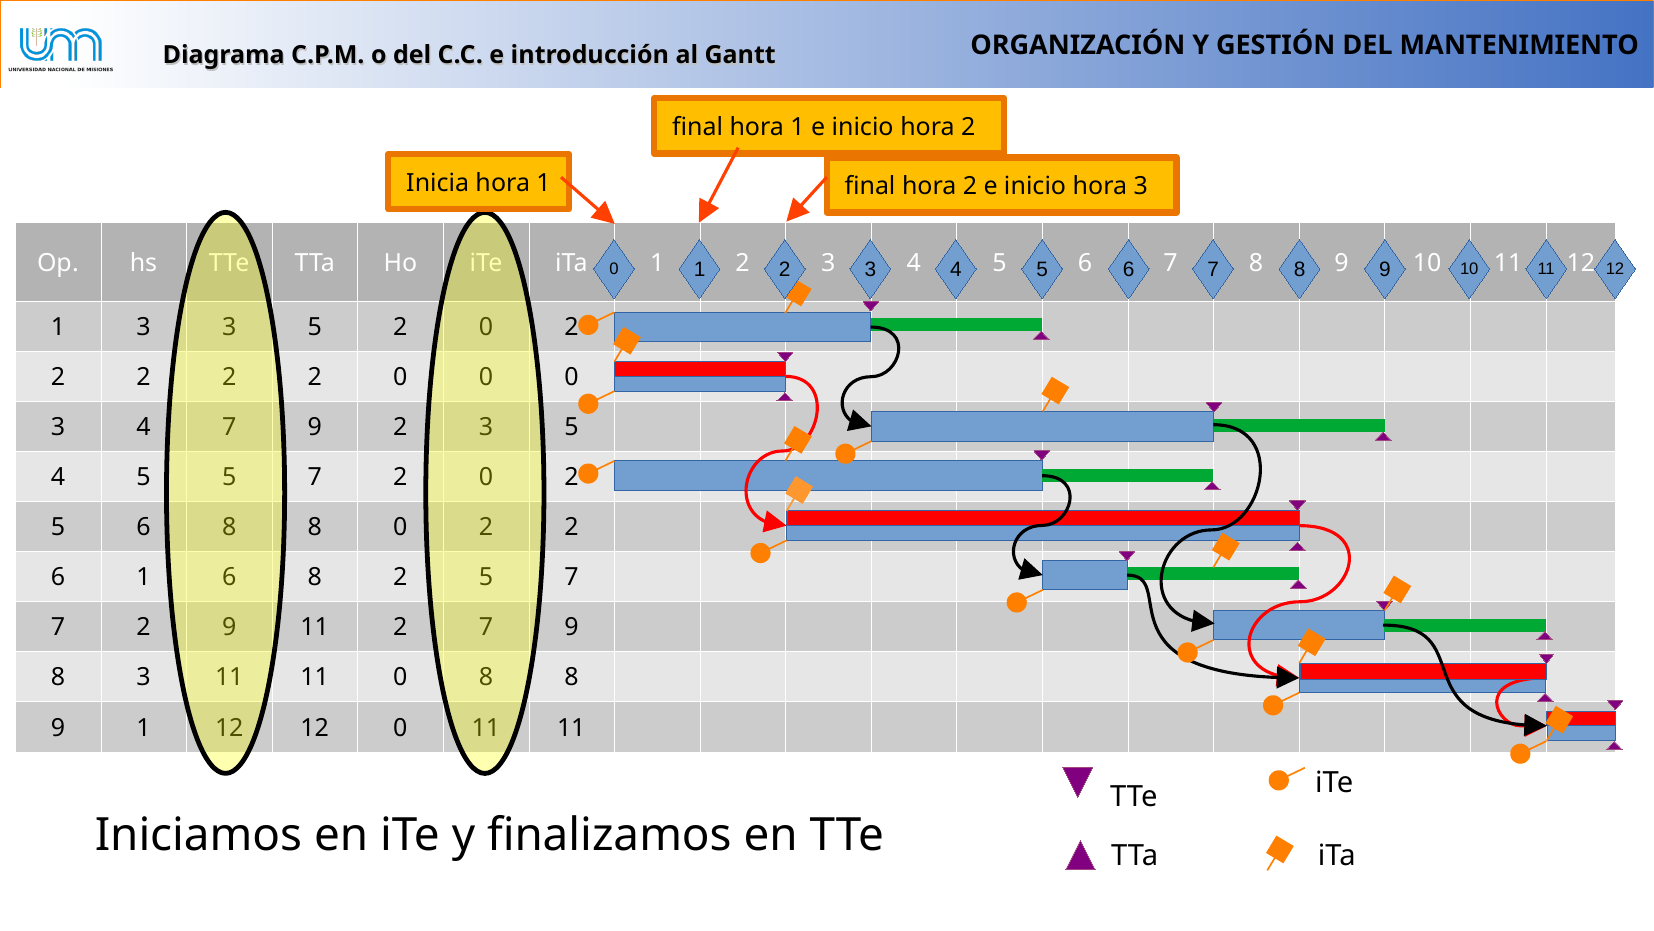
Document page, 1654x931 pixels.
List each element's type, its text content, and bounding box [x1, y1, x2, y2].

table_cell [1471, 402, 1546, 451]
table_cell [748, 491, 785, 501]
table_cell [957, 452, 1040, 460]
table_cell [1214, 652, 1268, 675]
table_cell [1300, 352, 1384, 401]
text_box ORGANIZACIÓN Y GESTIÓN DEL MANTENIMIENTO [0, 0, 1654, 88]
table_cell [1214, 502, 1249, 510]
table_cell 2 [358, 402, 428, 451]
table_cell 6 [102, 502, 167, 551]
text_box [748, 450, 1221, 491]
text_box TTa [1096, 826, 1182, 883]
table_cell [1016, 541, 1042, 551]
table_header 1 [615, 223, 700, 301]
table_cell [872, 552, 956, 601]
table_cell [615, 491, 700, 501]
table_cell 8 [530, 652, 614, 701]
table_cell [701, 352, 784, 361]
table_cell 8 [525, 685, 529, 701]
table_cell [701, 602, 785, 651]
text_box [614, 460, 756, 491]
table_cell [872, 402, 956, 411]
table_cell [1198, 642, 1213, 651]
table_cell 0 [598, 393, 614, 401]
table_cell [701, 702, 785, 752]
table_cell [701, 342, 785, 351]
text_box 4 [935, 239, 977, 299]
table_cell [615, 652, 700, 701]
table_cell [1547, 741, 1615, 752]
table_cell [786, 602, 871, 651]
text_box [1185, 500, 1306, 541]
table_cell [957, 331, 1042, 351]
table_cell [1424, 632, 1470, 651]
table_cell [1129, 702, 1213, 752]
table_cell 1 [102, 702, 186, 752]
table_cell 3 [102, 652, 185, 701]
table_cell [615, 502, 700, 551]
text_box Inicia hora 1 [388, 154, 562, 204]
text_box Diagrama C.P.M. o del C.C. e introducción al Gantt [147, 29, 827, 89]
table_cell [1385, 602, 1470, 619]
table_cell [1129, 652, 1213, 701]
table_header Op. [16, 223, 101, 301]
table_cell [1286, 695, 1299, 701]
text_box 6 [1108, 239, 1150, 299]
table_cell [1043, 602, 1128, 651]
table_cell [1251, 640, 1299, 651]
table_cell 2 [358, 302, 441, 351]
table_cell [1458, 693, 1470, 701]
table_cell [1471, 502, 1546, 551]
table_cell [1300, 552, 1347, 600]
text_box final hora 2 e inicio hora 3 [826, 157, 1177, 207]
table_cell [805, 491, 871, 501]
table_cell [1253, 652, 1299, 677]
table_cell [957, 442, 1042, 451]
table_cell [1300, 432, 1384, 451]
table_cell [957, 602, 1042, 651]
table_cell [856, 443, 871, 451]
table_cell [701, 302, 785, 312]
table_cell [1129, 352, 1213, 401]
table_cell 0 [537, 352, 614, 401]
table_cell [615, 392, 700, 401]
table_cell [1043, 652, 1128, 701]
table_header hs [102, 223, 186, 301]
table_cell [615, 452, 700, 460]
table_cell [1043, 352, 1128, 401]
table_cell [1045, 402, 1128, 411]
table_header 9 [1300, 223, 1384, 301]
text_box [1299, 663, 1452, 693]
text_box [1163, 567, 1307, 589]
text_box 10 [1448, 239, 1490, 299]
table_cell [872, 602, 956, 651]
table_cell [957, 402, 1042, 411]
table_cell 5 [102, 452, 167, 501]
table_cell [1499, 702, 1546, 724]
table_cell [1043, 442, 1128, 451]
table_cell [1319, 552, 1384, 601]
table_cell [872, 302, 956, 318]
table_cell [786, 342, 871, 351]
table_cell [872, 502, 956, 510]
table_cell [1547, 352, 1615, 401]
text_box [863, 301, 879, 311]
table_cell [1471, 452, 1546, 501]
text_box Iniciamos en iTe y finalizamos en TTe [79, 797, 975, 906]
table_cell [1163, 580, 1213, 601]
table_cell 8 [284, 502, 357, 551]
table_cell 1 [102, 552, 170, 601]
table_cell 0 [358, 502, 427, 551]
table_cell [1471, 302, 1546, 351]
table_cell [1385, 352, 1470, 401]
table_cell 2 [102, 352, 174, 401]
table_cell 2 [358, 452, 426, 501]
table_cell [1236, 541, 1299, 551]
table_cell [615, 602, 700, 651]
table_cell [854, 452, 871, 460]
table_cell [617, 352, 700, 361]
table_cell [1214, 580, 1299, 601]
table_cell [1214, 352, 1299, 401]
table_cell [957, 302, 1042, 318]
table_cell 5 [16, 502, 101, 551]
table_cell 5 [273, 302, 357, 351]
table_cell [701, 552, 785, 601]
table_cell [872, 491, 956, 501]
table_header 8 [1214, 223, 1299, 301]
table_cell [1385, 402, 1470, 451]
text_box [614, 312, 1050, 342]
table_cell [1043, 502, 1067, 510]
table_cell [1547, 302, 1615, 351]
table_cell 12 [187, 710, 202, 752]
table_cell 2 [543, 502, 614, 551]
table_cell [1385, 452, 1470, 501]
table_cell [750, 502, 785, 523]
table_cell 3 [102, 302, 182, 351]
table_cell [1043, 452, 1128, 469]
table_cell [872, 452, 956, 460]
table_cell 3 [16, 402, 101, 451]
table_cell 11 [530, 702, 614, 752]
table_cell [1214, 640, 1248, 651]
table_header 6 [1043, 223, 1128, 301]
table_cell [1129, 541, 1177, 551]
table_cell [845, 379, 871, 401]
text_box [871, 402, 1392, 442]
table_cell [701, 452, 766, 460]
text_box [1547, 725, 1552, 736]
table_cell [786, 552, 871, 601]
text_box 9 [1364, 239, 1406, 299]
table_cell [872, 541, 956, 551]
table_cell [872, 442, 956, 451]
table_header TTa [273, 223, 357, 301]
text_box [1062, 767, 1093, 798]
text_box [1065, 840, 1096, 870]
table_header 4 [872, 223, 956, 301]
table_cell [1385, 652, 1439, 663]
text_box [1213, 610, 1265, 640]
table_cell [957, 352, 1042, 401]
text_box TTe [1095, 767, 1182, 824]
table_cell 11 [444, 702, 461, 752]
text_box 8 [1279, 239, 1320, 299]
table_cell [1214, 432, 1255, 451]
table_cell 6 [16, 552, 101, 601]
table_cell [1530, 743, 1546, 752]
table_cell 12 [249, 702, 272, 752]
table_cell [1385, 632, 1434, 651]
table_cell [615, 402, 700, 451]
table_cell [771, 543, 785, 551]
table_cell [1214, 402, 1299, 419]
text_box iTe [1300, 754, 1375, 810]
table_cell [1471, 713, 1546, 752]
table_cell [872, 352, 896, 374]
table_cell [1214, 452, 1258, 501]
table_cell [701, 502, 785, 551]
table_cell 4 [16, 452, 101, 501]
text_box 3 [849, 239, 891, 299]
table_cell 11 [509, 702, 529, 752]
table_cell 1 [16, 302, 101, 351]
text_box 7 [1192, 239, 1234, 299]
table_cell [1043, 552, 1125, 560]
table_cell [1301, 652, 1384, 663]
text_box [614, 352, 793, 401]
table_cell 2 [102, 602, 176, 651]
table_cell 0 [358, 352, 433, 401]
table_header 5 [957, 223, 1042, 301]
table_cell [701, 392, 784, 401]
table_cell [701, 652, 785, 701]
table_header 12 [1547, 223, 1615, 301]
table_cell [1300, 602, 1383, 610]
table_cell [1129, 580, 1147, 601]
table_cell [1547, 552, 1615, 601]
picture [0, 12, 121, 88]
table_cell 8 [281, 552, 357, 601]
table_header TTe [187, 223, 208, 276]
table_cell [957, 552, 1042, 601]
table_cell [1043, 541, 1128, 551]
table_cell [786, 652, 871, 701]
table_cell [1214, 552, 1219, 562]
table_cell [1300, 452, 1384, 501]
text_box final hora 1 e inicio hora 2 [654, 98, 1004, 148]
table_header iTa [530, 223, 614, 301]
table_cell [615, 552, 700, 601]
text_box [425, 212, 544, 774]
table_cell 7 [16, 602, 101, 651]
table_cell 2 [530, 302, 614, 351]
text_box 0 [593, 239, 635, 299]
table_cell [1385, 702, 1470, 752]
table_cell [1547, 602, 1615, 651]
table_cell [1275, 604, 1299, 610]
table_cell [1255, 452, 1299, 501]
table_cell [1129, 452, 1213, 469]
table_cell 11 [266, 673, 272, 701]
table_cell [786, 702, 871, 752]
text_box [786, 510, 1064, 541]
table_cell [1385, 693, 1457, 701]
table_cell [1027, 592, 1042, 601]
table_cell [1214, 302, 1299, 351]
table_cell [1129, 302, 1213, 351]
text_box 5 [1021, 239, 1063, 299]
table_cell [1069, 502, 1128, 510]
table_cell [872, 652, 956, 701]
table_cell [1385, 502, 1470, 551]
table_cell [1174, 541, 1213, 551]
table_cell [1216, 552, 1299, 567]
table_cell [804, 402, 871, 451]
table_cell 0 [358, 702, 443, 752]
table_cell 12 [273, 702, 357, 752]
table_header 11 [1471, 223, 1546, 301]
table_cell 9 [534, 602, 614, 651]
table_header 2 [701, 223, 785, 301]
table_cell [1547, 652, 1615, 701]
table_cell [1440, 652, 1470, 663]
table_header 3 [786, 223, 871, 301]
text_box iTa [1303, 826, 1377, 883]
text_box 1 [679, 239, 720, 299]
text_box [1444, 654, 1554, 702]
table_cell [1166, 552, 1213, 567]
table_cell [1129, 552, 1167, 567]
table_cell [615, 302, 700, 312]
text_box [1042, 551, 1161, 590]
table_cell [1385, 302, 1470, 351]
table_cell [957, 541, 1013, 551]
table_cell [1300, 702, 1384, 752]
table_cell [957, 652, 1042, 701]
table_cell [1300, 528, 1346, 551]
table_cell [1195, 652, 1213, 666]
table_cell [634, 342, 700, 351]
table_cell 11 [275, 602, 357, 651]
table_cell [1319, 640, 1384, 651]
text_box [1252, 601, 1553, 640]
table_cell [701, 491, 745, 501]
table_cell [1247, 432, 1299, 451]
table_cell [957, 702, 1042, 752]
table_cell [1145, 580, 1163, 601]
table_cell [615, 702, 700, 752]
table_cell [1547, 452, 1615, 501]
table_cell 2 [358, 602, 435, 651]
table_cell [1385, 552, 1470, 601]
table_cell [786, 402, 815, 438]
text_box [1289, 542, 1306, 551]
table_cell [1300, 693, 1384, 701]
text_box [1549, 711, 1623, 750]
table_cell [701, 402, 785, 451]
table_cell 7 [540, 552, 614, 601]
table_cell [1471, 632, 1546, 651]
table_cell [872, 331, 897, 351]
table_cell [1067, 482, 1128, 501]
table_cell [1129, 482, 1213, 501]
table_cell 9 [282, 402, 357, 451]
table_cell [1129, 402, 1212, 411]
table_cell 2 [544, 452, 614, 501]
text_box [1546, 711, 1552, 720]
table_cell [1043, 302, 1128, 351]
table_cell 0 [358, 652, 443, 701]
table_header iTe [502, 223, 529, 301]
table_cell [1129, 502, 1213, 510]
table_cell [788, 302, 871, 312]
table_cell 2 [277, 352, 357, 401]
table_cell [1170, 602, 1213, 621]
table_cell [788, 452, 836, 460]
table_cell [786, 379, 814, 401]
table_cell 7 [285, 452, 357, 501]
table_cell 2 [358, 552, 430, 601]
table_cell [844, 402, 871, 424]
table_cell [764, 453, 785, 460]
table_header TTe [243, 223, 272, 301]
table_cell [786, 352, 871, 401]
table_cell [893, 331, 956, 351]
table_cell [786, 541, 871, 551]
table_header 10 [1385, 223, 1470, 301]
text_box 11 [1525, 239, 1567, 299]
table_cell [789, 502, 871, 510]
table_header Ho [358, 223, 443, 301]
table_cell [1152, 602, 1213, 650]
table_cell [1300, 402, 1384, 419]
table_cell [1300, 502, 1384, 551]
table_header 7 [1129, 223, 1213, 301]
table_cell [1016, 552, 1042, 573]
table_header iTe [444, 223, 468, 285]
table_cell [957, 491, 1042, 501]
table_cell 9 [16, 702, 101, 752]
table_cell [957, 502, 1042, 510]
table_cell [1547, 502, 1615, 551]
text_box 12 [1594, 239, 1636, 299]
table_cell [1471, 702, 1501, 719]
table_cell 4 [102, 402, 169, 451]
table_cell [1471, 693, 1497, 701]
text_box [1019, 510, 1244, 541]
table_cell 5 [541, 402, 614, 451]
table_cell [1547, 702, 1615, 711]
text_box [166, 212, 285, 774]
table_cell [1214, 672, 1299, 701]
table_cell [1043, 702, 1128, 752]
table_cell [872, 352, 956, 401]
table_cell 2 [16, 352, 101, 401]
text_box 2 [764, 239, 806, 299]
table_cell [1043, 590, 1128, 601]
table_cell [1043, 482, 1068, 501]
table_cell [1471, 352, 1546, 401]
table_cell [1499, 693, 1544, 701]
table_cell [1547, 402, 1615, 451]
table_cell [1214, 702, 1299, 752]
table_cell [872, 702, 956, 752]
table_cell [1214, 602, 1281, 610]
table_cell [1250, 502, 1296, 510]
table_cell 8 [16, 652, 101, 701]
table_cell [1129, 602, 1170, 651]
table_cell [1300, 302, 1384, 351]
table_cell [1129, 442, 1213, 451]
table_cell [1471, 652, 1546, 663]
table_cell [1471, 602, 1546, 619]
text_box [1607, 700, 1623, 710]
table_cell 11 [273, 652, 357, 701]
table_cell [1471, 552, 1546, 601]
